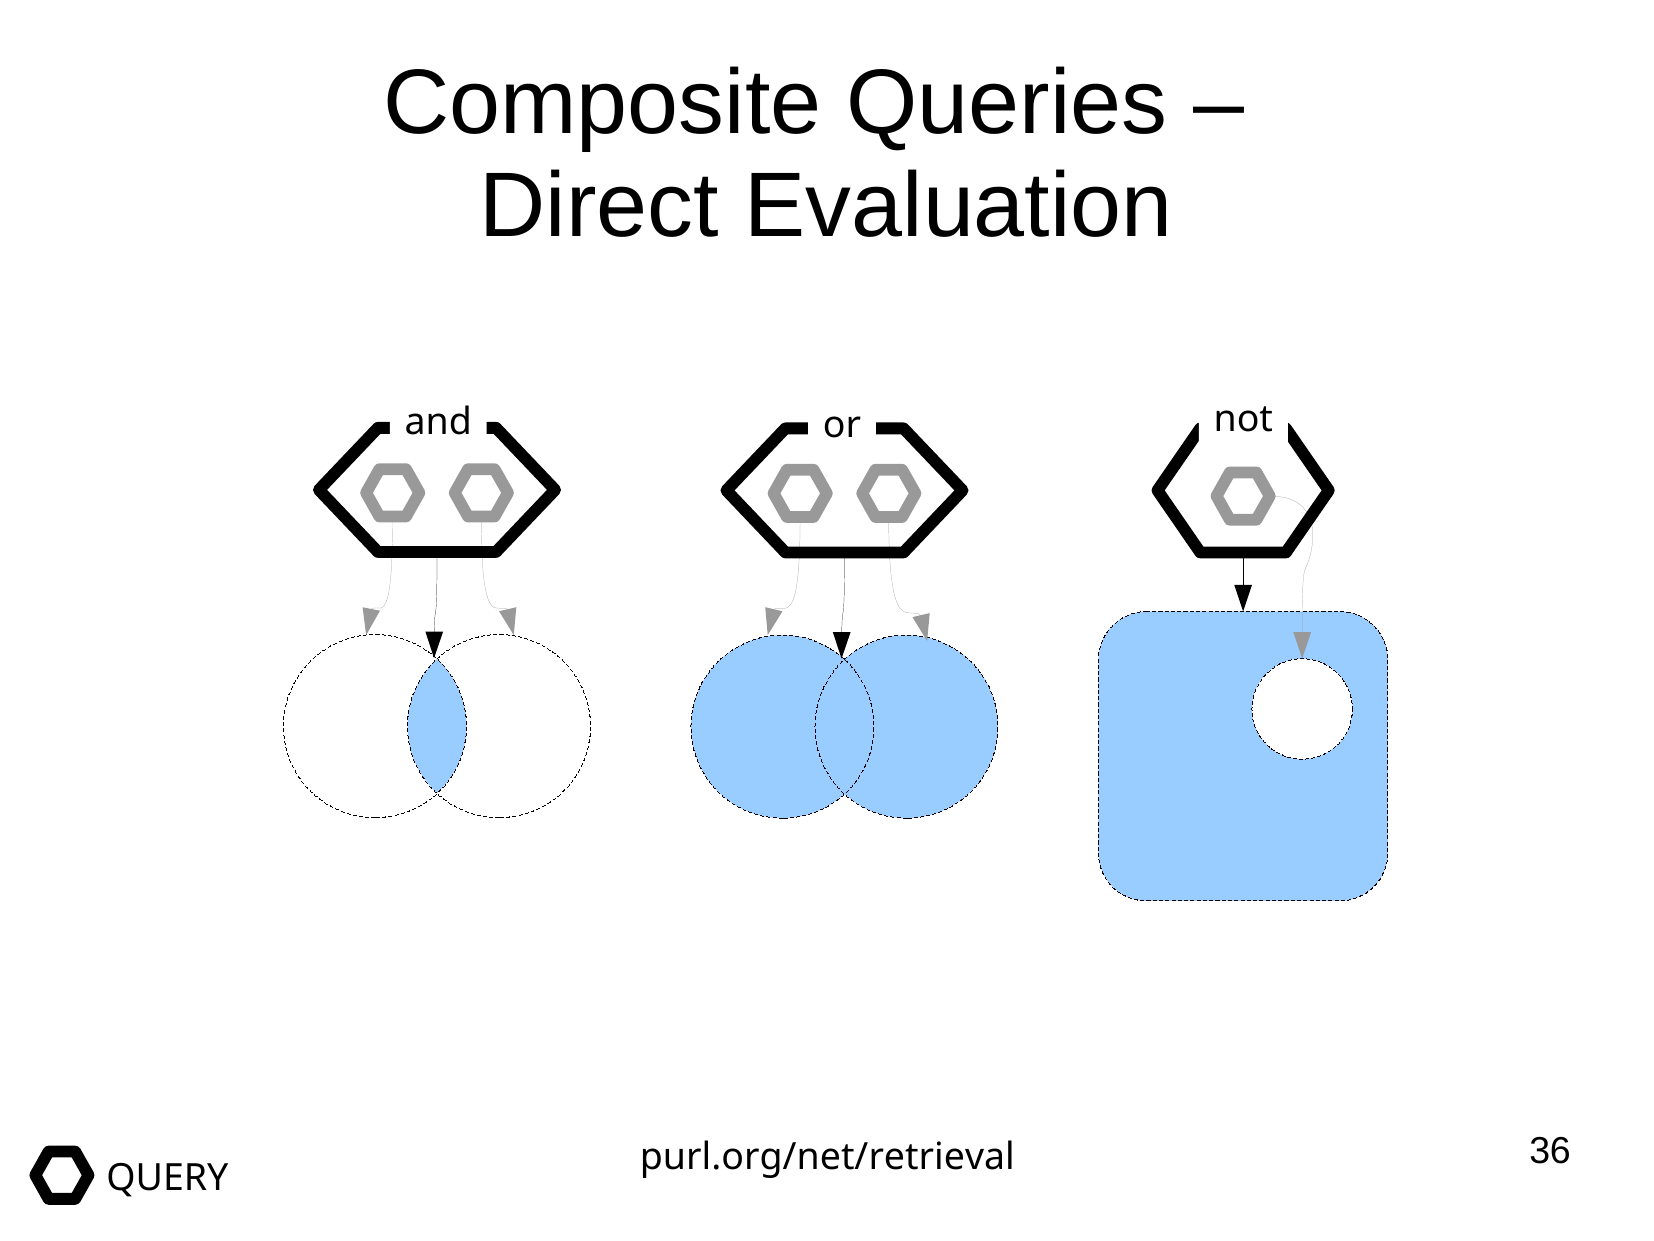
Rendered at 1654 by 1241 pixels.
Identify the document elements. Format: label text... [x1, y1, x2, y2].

title Composite Queries – Direct Evaluation [82, 49, 1571, 257]
text_box QUERY [91, 1143, 253, 1211]
text_box [1098, 611, 1388, 901]
text_box not [1198, 383, 1286, 452]
text_box [283, 634, 591, 818]
text_box [690, 635, 999, 819]
text_box and [389, 387, 481, 455]
text_box or [808, 389, 876, 458]
